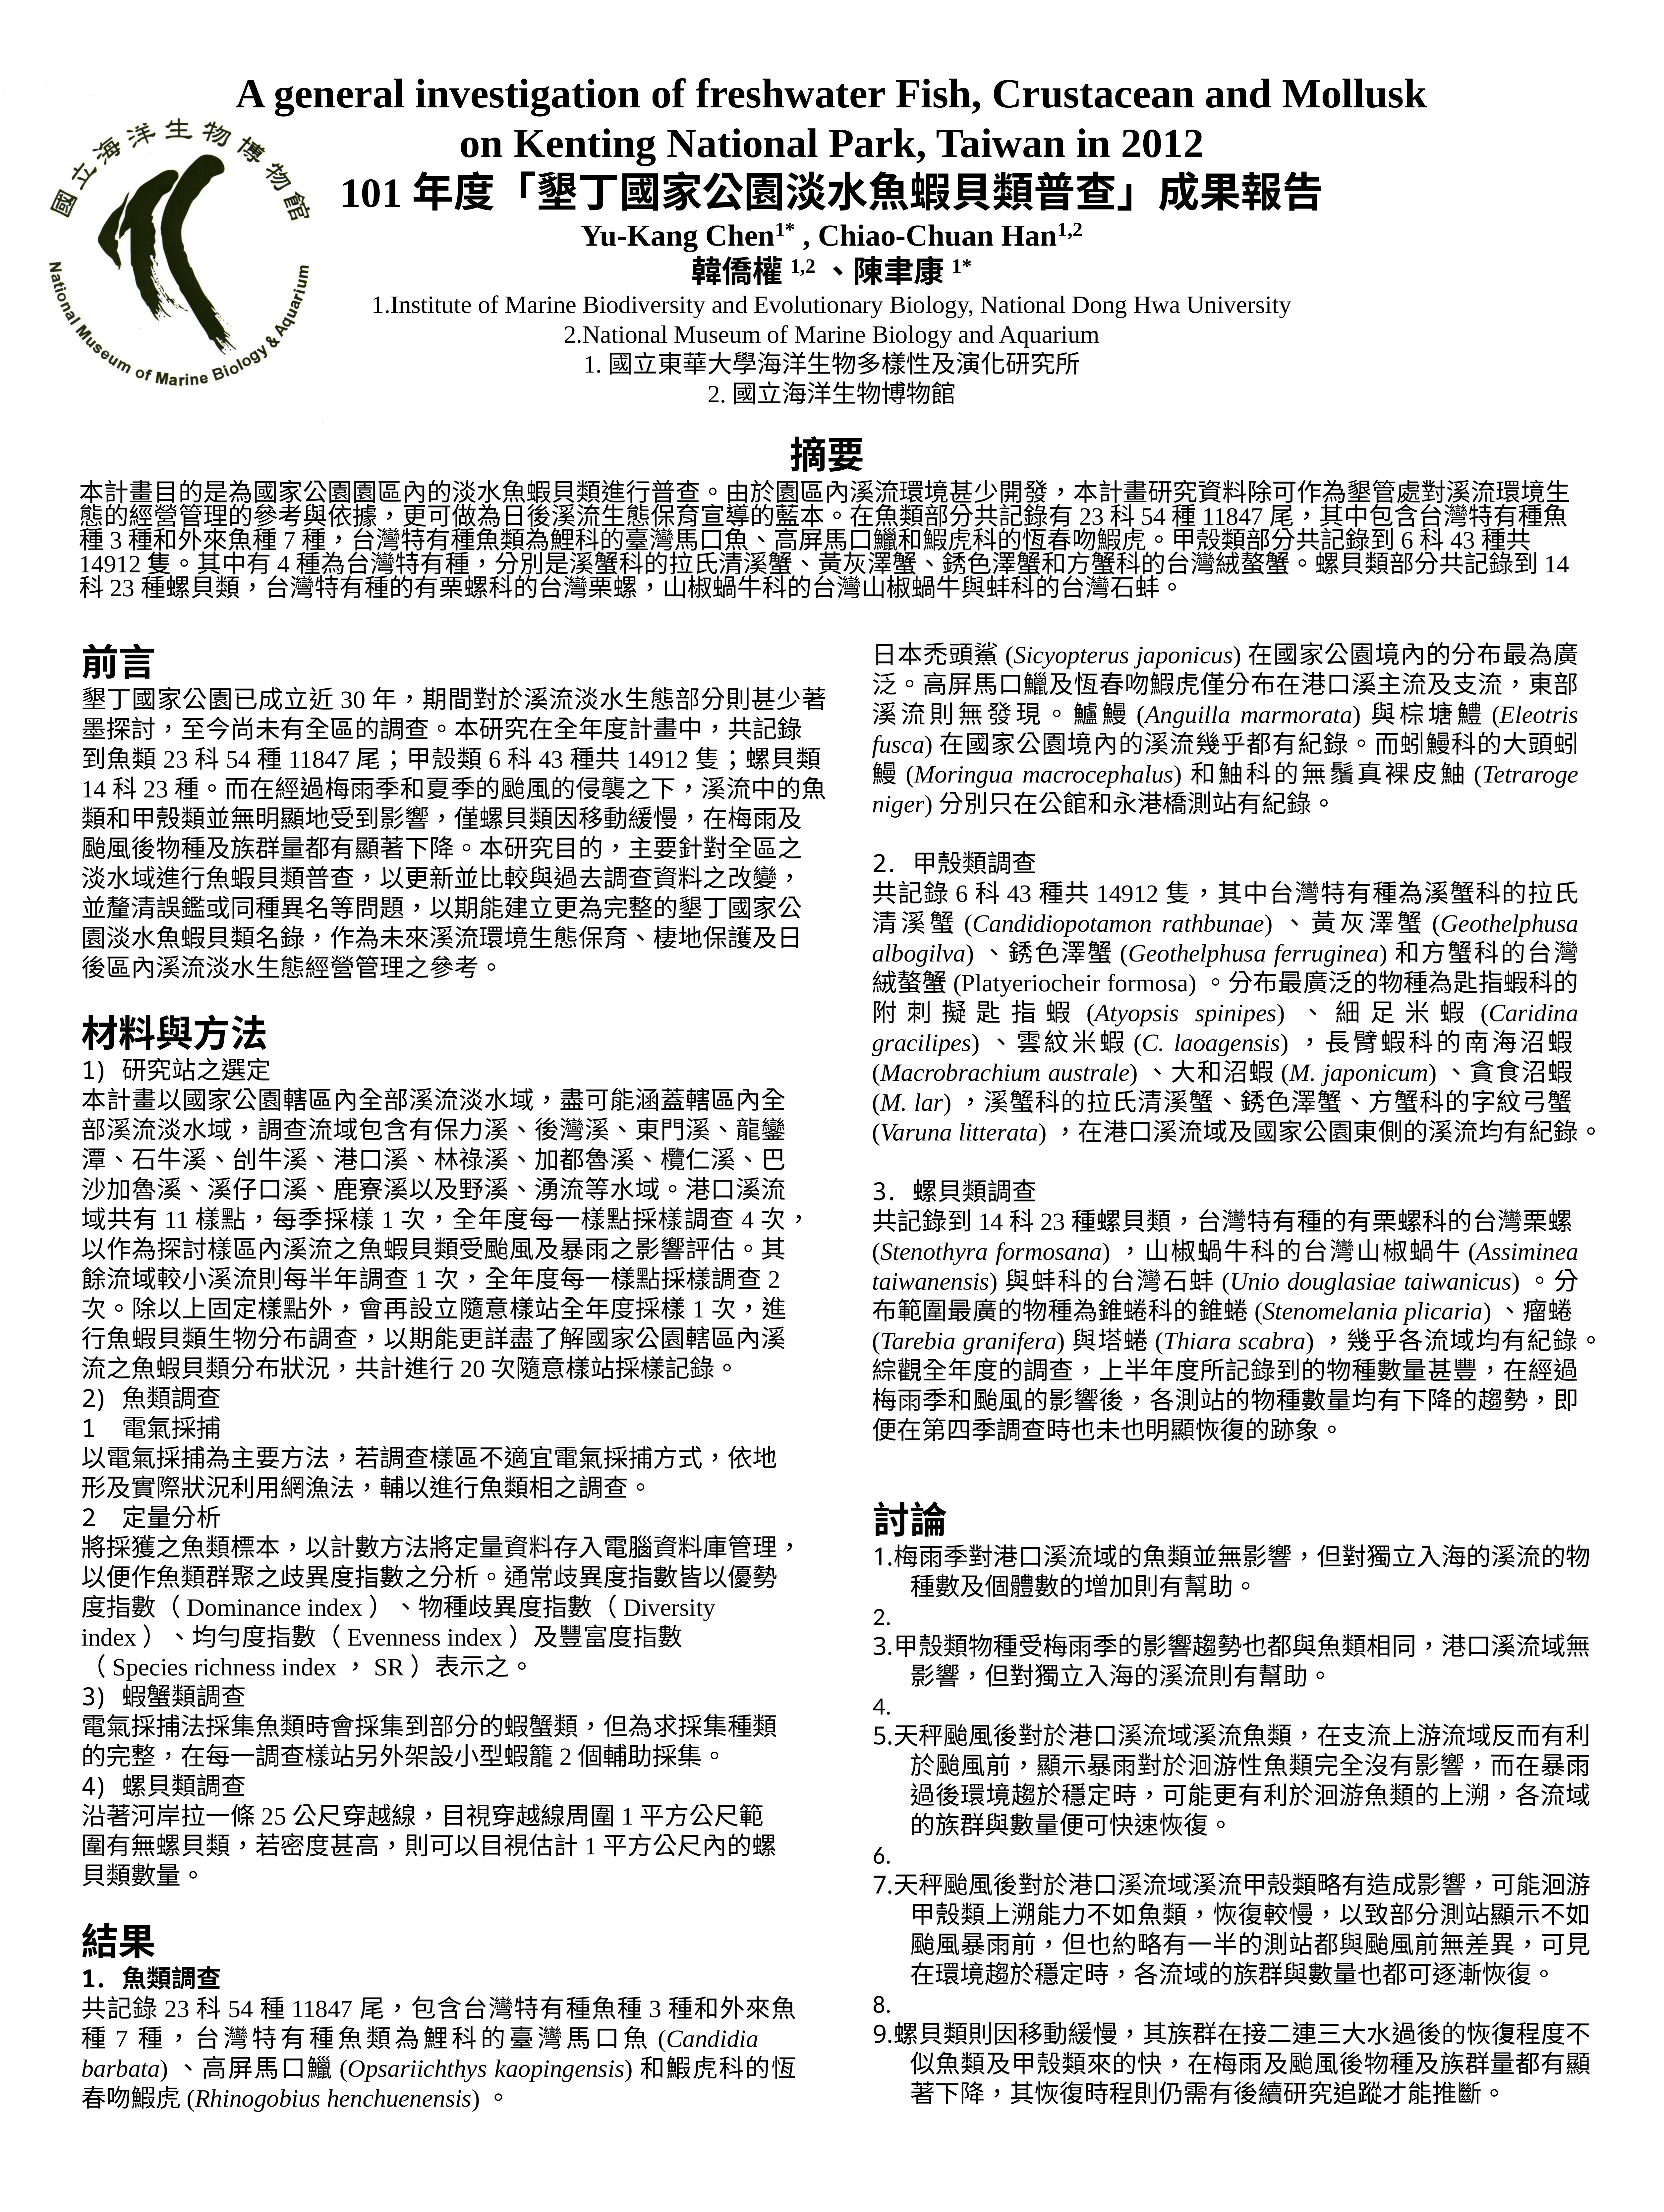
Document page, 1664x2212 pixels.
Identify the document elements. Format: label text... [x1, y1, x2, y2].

text_box 材料與方法 研究站之選定 本計畫以國家公園轄區內全部溪流淡水域，盡可能涵蓋轄區內全部溪流淡水域，調查流域包含有保力溪、後灣溪、東門溪、龍鑾潭、石牛溪、刣牛溪、港口溪、林祿溪、加都魯溪、欖仁溪、巴沙加魯溪、溪仔口溪、鹿寮溪以及野溪、湧流等水域。港口溪流域共有11樣點，每季採樣1次，全年度每一樣點採樣調查4次，以作為探討樣區內溪流之魚蝦貝類受颱風及暴雨之影響評估。其餘流域較小溪流則每半年調查1次，全年度每一樣點採樣調查2次。除以上固定樣點外，會再設立隨意樣站全年度採樣1次，進行魚蝦貝類生物分布調查，以期能更詳盡了解國家公園轄區內溪流之魚蝦貝類分布狀況，共計進行20次隨意樣站採樣記錄。 魚類調查 電氣採捕 以電氣採捕為主要方法，若調查樣區不適宜電氣採捕方式，依地形及實際狀況利用網漁法，輔以進行魚類相之調查。 定量分析 將採獲之魚類標本，以計數方法將定量資料存入電腦資料庫管理，以便作魚類群聚之歧異度指數之分析。通常歧異度指數皆以優勢度指數（Dominance index）、物種歧異度指數（Diversity index）、均勻度指數（Evenness index）及豐富度指數（Species richness index，SR）表示之。 蝦蟹類調查 電氣採捕法採集魚類時會採集到部分的蝦蟹類，但為求採集種類的完整，在每一調查樣站另外架設小型蝦籠2個輔助採集。 螺貝類調查 沿著河岸拉一條25公尺穿越線，目視穿越線周圍1平方公尺範圍有無螺貝類，若密度甚高，則可以目視估計1平方公尺內的螺貝類數量。 [76, 1007, 792, 1915]
text_box 日本禿頭鯊(Sicyopterus japonicus)在國家公園境內的分布最為廣泛。高屏馬口鱲及恆春吻鰕虎僅分布在港口溪主流及支流，東部溪流則無發現。鱸鰻(Anguilla marmorata)與棕塘鱧(Eleotris fusca)在國家公園境內的溪流幾乎都有紀錄。而蚓鰻科的大頭蚓鰻(Moringua macrocephalus)和鮋科的無鬚真裸皮鮋(Tetraroge niger)分別只在公館和永港橋測站有紀錄。 甲殼類調查 共記錄6科43種共14912隻，其中台灣特有種為溪蟹科的拉氏清溪蟹(Candidiopotamon rathbunae)、黃灰澤蟹(Geothelphusa albogilva)、銹色澤蟹(Geothelphusa ferruginea)和方蟹科的台灣絨螯蟹(Platyeriocheir formosa)。分布最廣泛的物種為匙指蝦科的附刺擬匙指蝦(Atyopsis spinipes)、細足米蝦(Caridina gracilipes)、雲紋米蝦(C. laoagensis)，長臂蝦科的南海沼蝦(Macrobrachium australe)、大和沼蝦(M. japonicum)、貪食沼蝦(M. lar)，溪蟹科的拉氏清溪蟹、銹色澤蟹、方蟹科的字紋弓蟹(Varuna litterata)，在港口溪流域及國家公園東側的溪流均有紀錄。 螺貝類調查 共記錄到14科23種螺貝類，台灣特有種的有栗螺科的台灣栗螺(Stenothyra formosana)，山椒蝸牛科的台灣山椒蝸牛(Assiminea taiwanensis)與蚌科的台灣石蚌(Unio douglasiae taiwanicus)。分布範圍最廣的物種為錐蜷科的錐蜷(Stenomelania plicaria)、瘤蜷(Tarebia granifera)與塔蜷(Thiara scabra)，幾乎各流域均有紀錄。綜觀全年度的調查，上半年度所記錄到的物種數量甚豐，在經過梅雨季和颱風的影響後，各測站的物種數量均有下降的趨勢，即便在第四季調查時也未也明顯恢復的跡象。 [867, 636, 1584, 1484]
title A general investigation of freshwater Fish, Crustacean and Mollusk on Kenting National Park, Taiwan in 2012 101年度「墾丁國家公園淡水魚蝦貝類普查」成果報告 Yu-Kang Chen1* , Chiao-Chuan Han1,2 韓僑權1,2、陳聿康1* 1.Institute of Marine Biodiversity and Evolutionary Biology, National Dong Hwa University 2.National Museum of Marine Biology and Aquarium 1.國立東華大學海洋生物多樣性及演化研究所 2.國立海洋生物博物館 [190, 41, 1474, 429]
picture [0, 84, 190, 448]
text_box 前言 墾丁國家公園已成立近30年，期間對於溪流淡水生態部分則甚少著墨探討，至今尚未有全區的調查。本研究在全年度計畫中，共記錄到魚類23科54種11847尾；甲殼類6科43種共14912隻；螺貝類14科23種。而在經過梅雨季和夏季的颱風的侵襲之下，溪流中的魚類和甲殼類並無明顯地受到影響，僅螺貝類因移動緩慢，在梅雨及颱風後物種及族群量都有顯著下降。本研究目的，主要針對全區之淡水域進行魚蝦貝類普查，以更新並比較與過去調查資料之改變，並釐清誤鑑或同種異名等問題，以期能建立更為完整的墾丁國家公園淡水魚蝦貝類名錄，作為未來溪流環境生態保育、棲地保護及日後區內溪流淡水生態經營管理之參考。 [76, 636, 832, 988]
text_box 結果 魚類調查 共記錄23科54種11847尾，包含台灣特有種魚種3種和外來魚種7種，台灣特有種魚類為鯉科的臺灣馬口魚(Candidia barbata)、高屏馬口鱲(Opsariichthys kaopingensis)和鰕虎科的恆春吻鰕虎(Rhinogobius henchuenensis)。 [76, 1915, 802, 2116]
subtitle 摘要 本計畫目的是為國家公園園區內的淡水魚蝦貝類進行普查。由於園區內溪流環境甚少開發，本計畫研究資料除可作為墾管處對溪流環境生態的經營管理的參考與依據，更可做為日後溪流生態保育宣導的藍本。在魚類部分共記錄有23科54種11847尾，其中包含台灣特有種魚種3種和外來魚種7種，台灣特有種魚類為鯉科的臺灣馬口魚、高屏馬口鱲和鰕虎科的恆春吻鰕虎。甲殼類部分共記錄到6科43種共14912隻。其中有4種為台灣特有種，分別是溪蟹科的拉氏清溪蟹、黃灰澤蟹、銹色澤蟹和方蟹科的台灣絨螯蟹。螺貝類部分共記錄到14科23種螺貝類，台灣特有種的有栗螺科的台灣栗螺，山椒蝸牛科的台灣山椒蝸牛與蚌科的台灣石蚌。 [57, 429, 1607, 601]
text_box 討論 梅雨季對港口溪流域的魚類並無影響，但對獨立入海的溪流的物種數及個體數的增加則有幫助。 甲殼類物種受梅雨季的影響趨勢也都與魚類相同，港口溪流域無影響，但對獨立入海的溪流則有幫助。 天秤颱風後對於港口溪流域溪流魚類，在支流上游流域反而有利於颱風前，顯示暴雨對於洄游性魚類完全沒有影響，而在暴雨過後環境趨於穩定時，可能更有利於洄游魚類的上溯，各流域的族群與數量便可快速恢復。 天秤颱風後對於港口溪流域溪流甲殼類略有造成影響，可能洄游甲殼類上溯能力不如魚類，恢復較慢，以致部分測站顯示不如颱風暴雨前，但也約略有一半的測站都與颱風前無差異，可見在環境趨於穩定時，各流域的族群與數量也都可逐漸恢復。 螺貝類則因移動緩慢，其族群在接二連三大水過後的恢復程度不似魚類及甲殼類來的快，在梅雨及颱風後物種及族群量都有顯著下降，其恢復時程則仍需有後續研究追蹤才能推斷。 [868, 1493, 1596, 2116]
